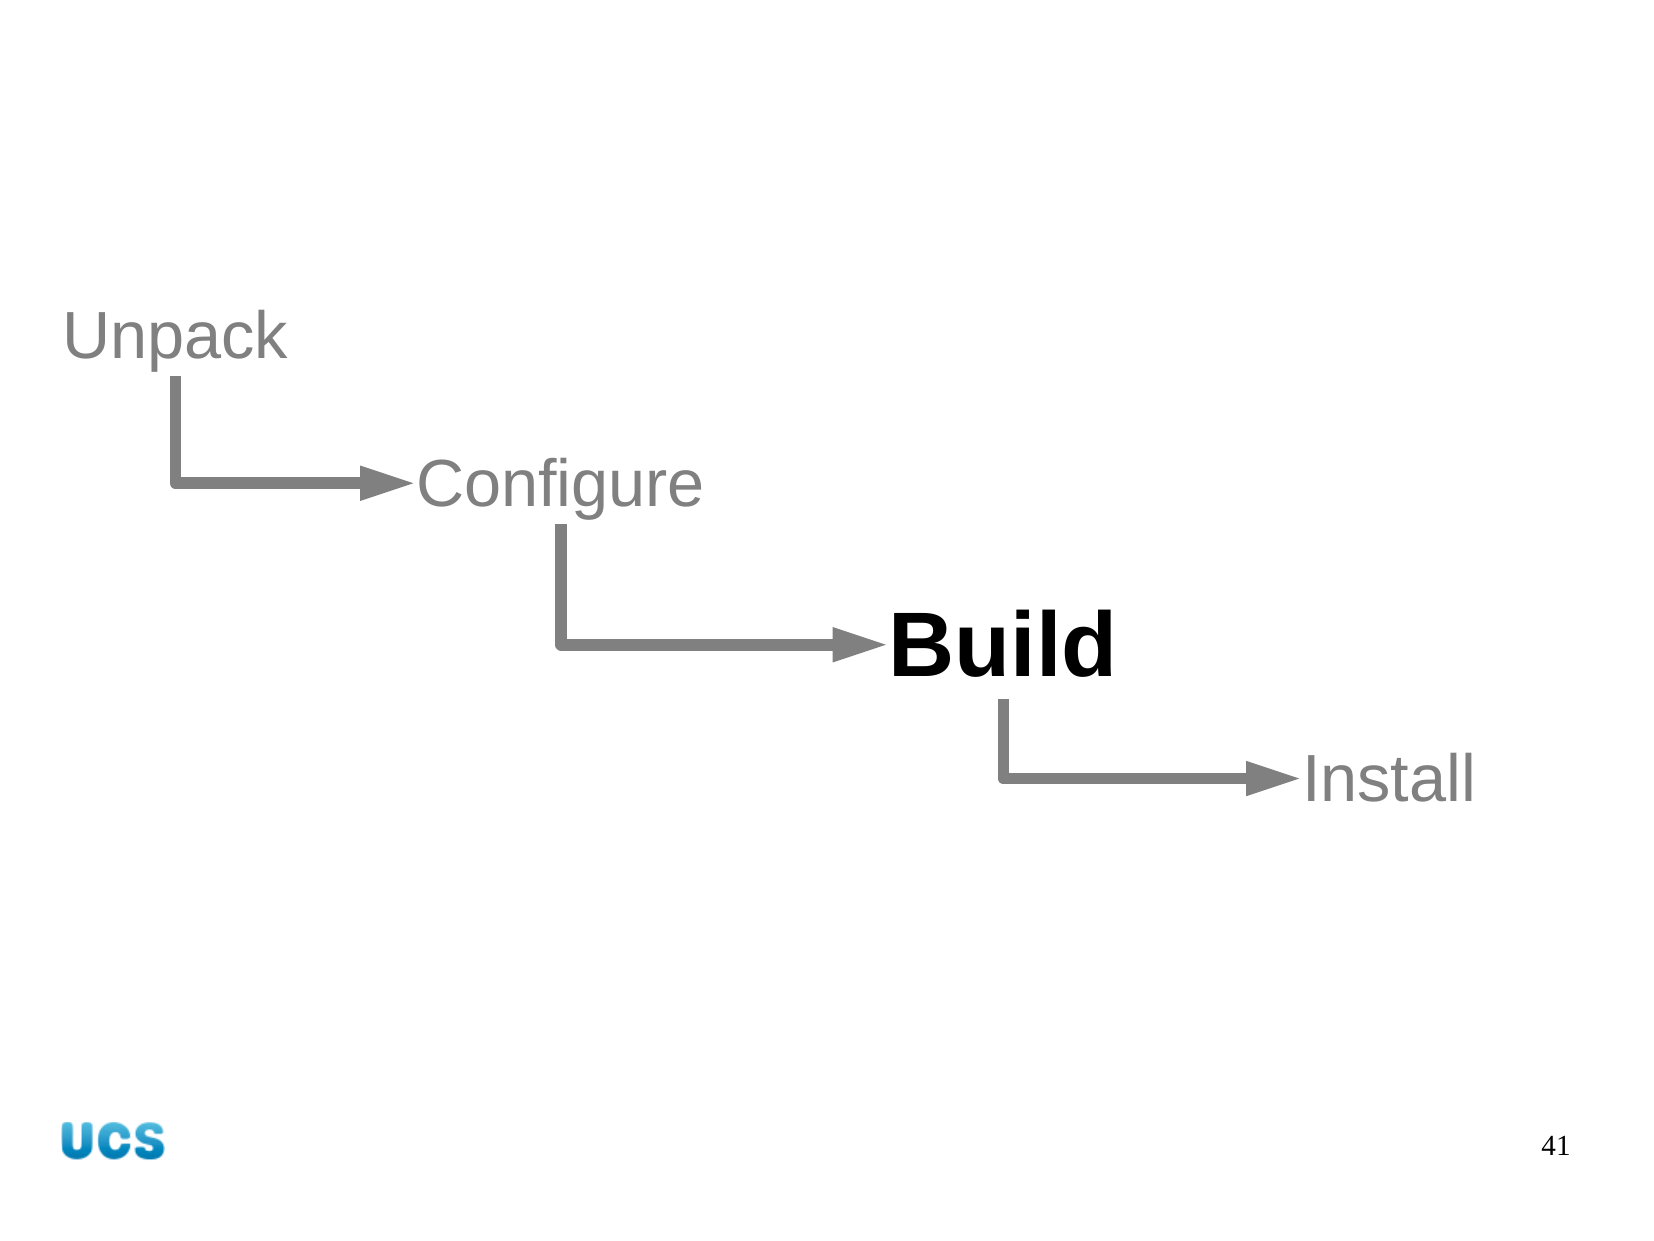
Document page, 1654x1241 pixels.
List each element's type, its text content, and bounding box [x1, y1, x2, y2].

text_box Install [1299, 738, 1480, 819]
text_box Build [885, 623, 1122, 700]
picture [61, 1121, 165, 1161]
text_box Configure [413, 442, 710, 524]
text_box [797, 561, 1654, 623]
text_box Unpack [59, 295, 293, 377]
